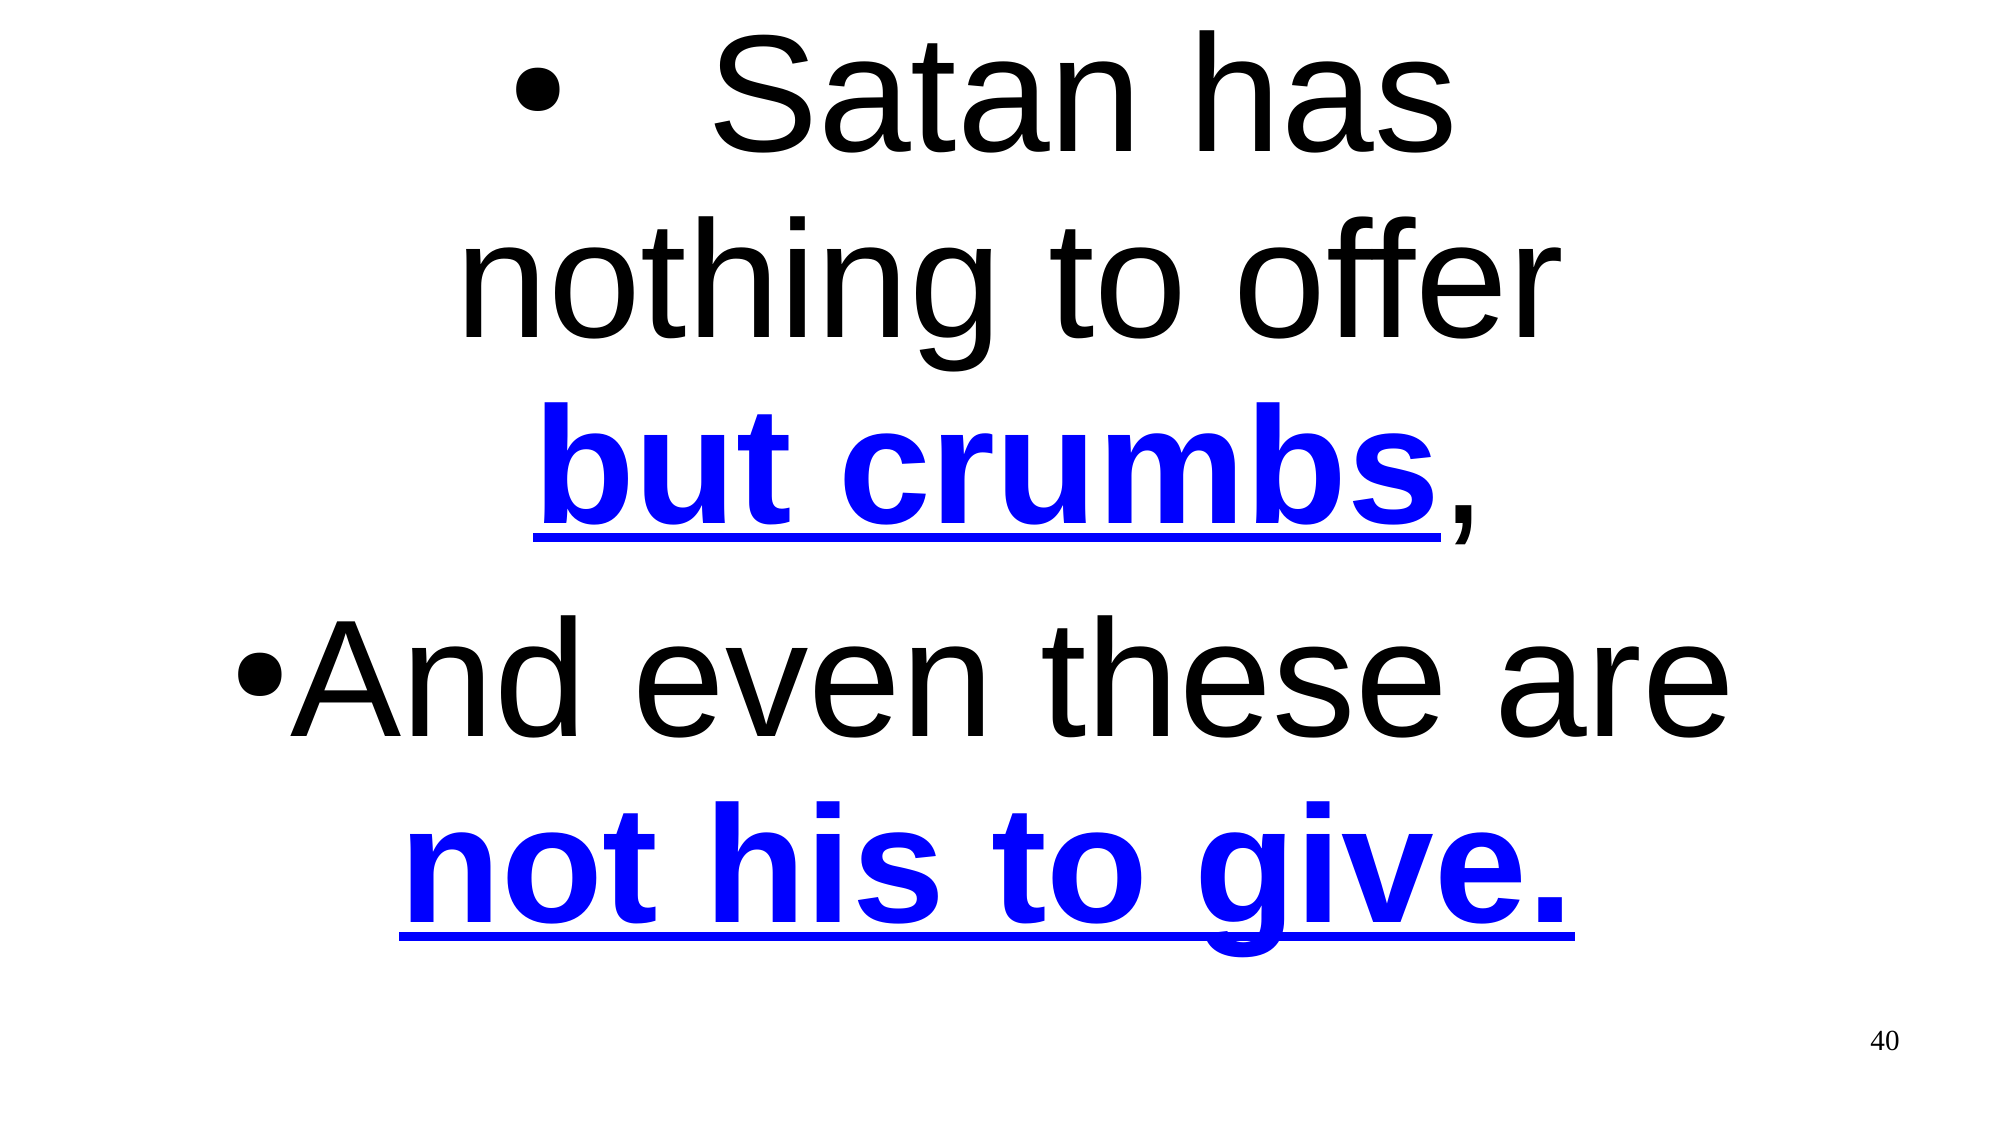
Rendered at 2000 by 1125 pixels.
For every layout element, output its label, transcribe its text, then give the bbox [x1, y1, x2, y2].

list Satan has nothing to offer but crumbs, And even these are not his to give. [0, 0, 1996, 1123]
